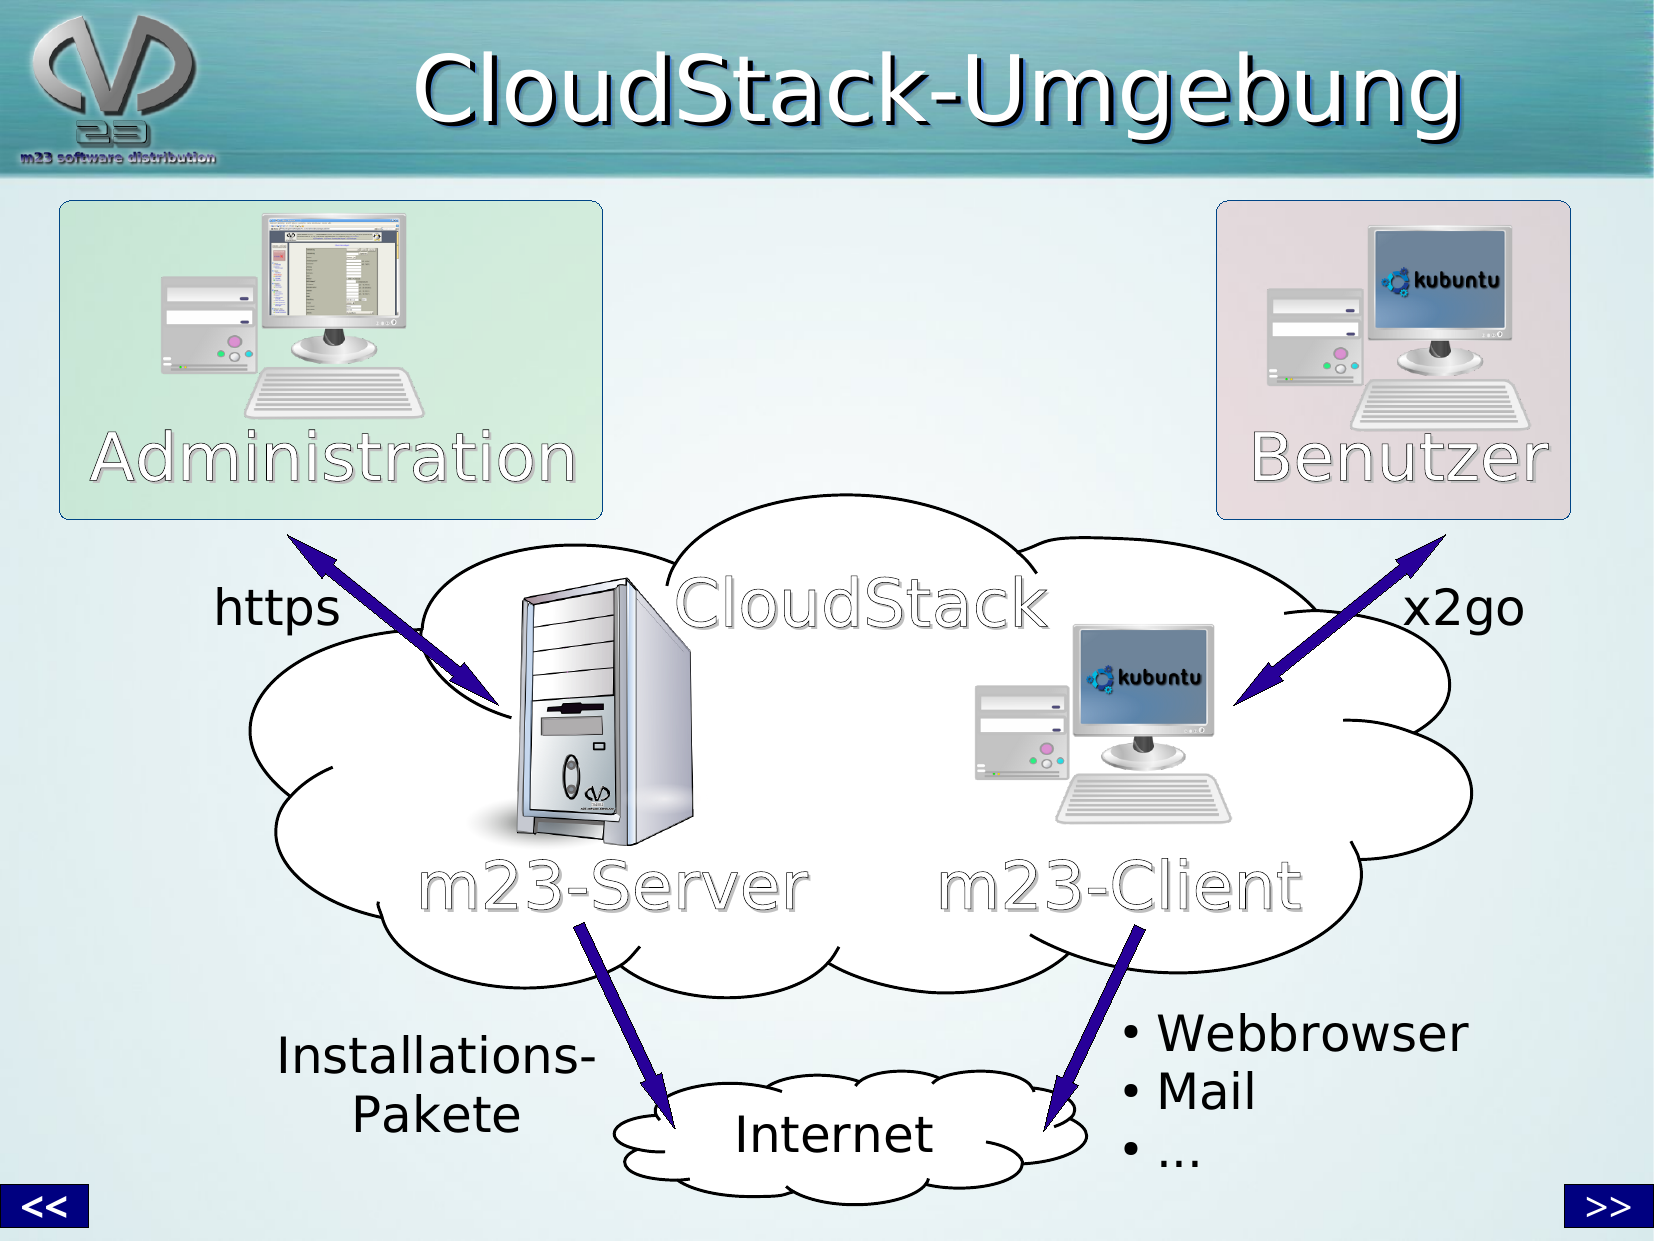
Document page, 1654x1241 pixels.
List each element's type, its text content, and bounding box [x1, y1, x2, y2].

text_box x2go [1393, 578, 1536, 638]
text_box m23-Client [935, 846, 1382, 925]
title CloudStack-Umgebung [224, 2, 1654, 178]
text_box [1216, 200, 1571, 520]
picture [0, 0, 1654, 1241]
text_box m23-Server [415, 846, 862, 925]
text_box Webbrowser Mail ... [1122, 1004, 1560, 1180]
text_box [250, 494, 1472, 1132]
text_box Installations-Pakete [271, 1027, 603, 1145]
text_box https [206, 578, 349, 638]
text_box CloudStack [637, 564, 1084, 643]
text_box [59, 200, 603, 520]
text_box Internet [614, 1071, 1087, 1205]
text_box Benutzer [1219, 418, 1577, 497]
text_box Administration [68, 418, 600, 497]
